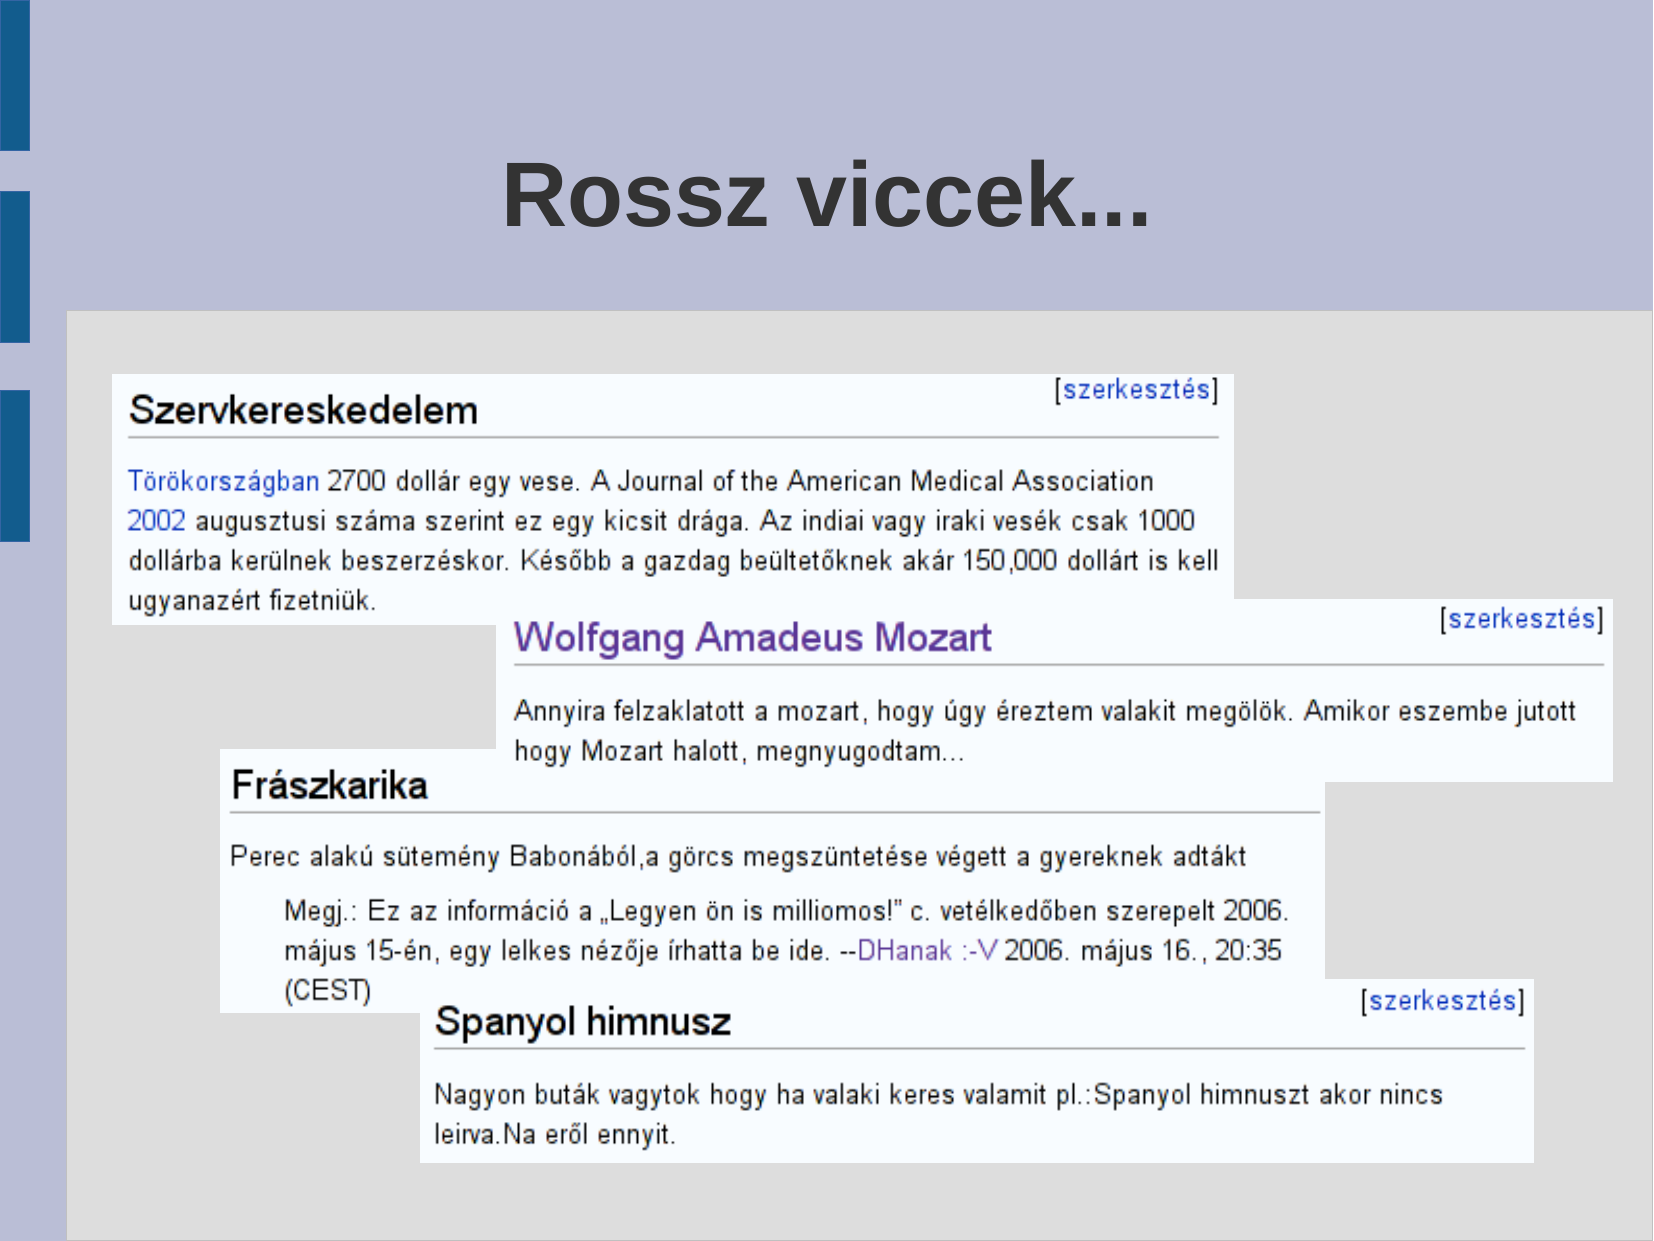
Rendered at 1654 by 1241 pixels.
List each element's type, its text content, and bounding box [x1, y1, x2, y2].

title Rossz viccek... [121, 91, 1534, 299]
picture [112, 374, 1613, 1163]
